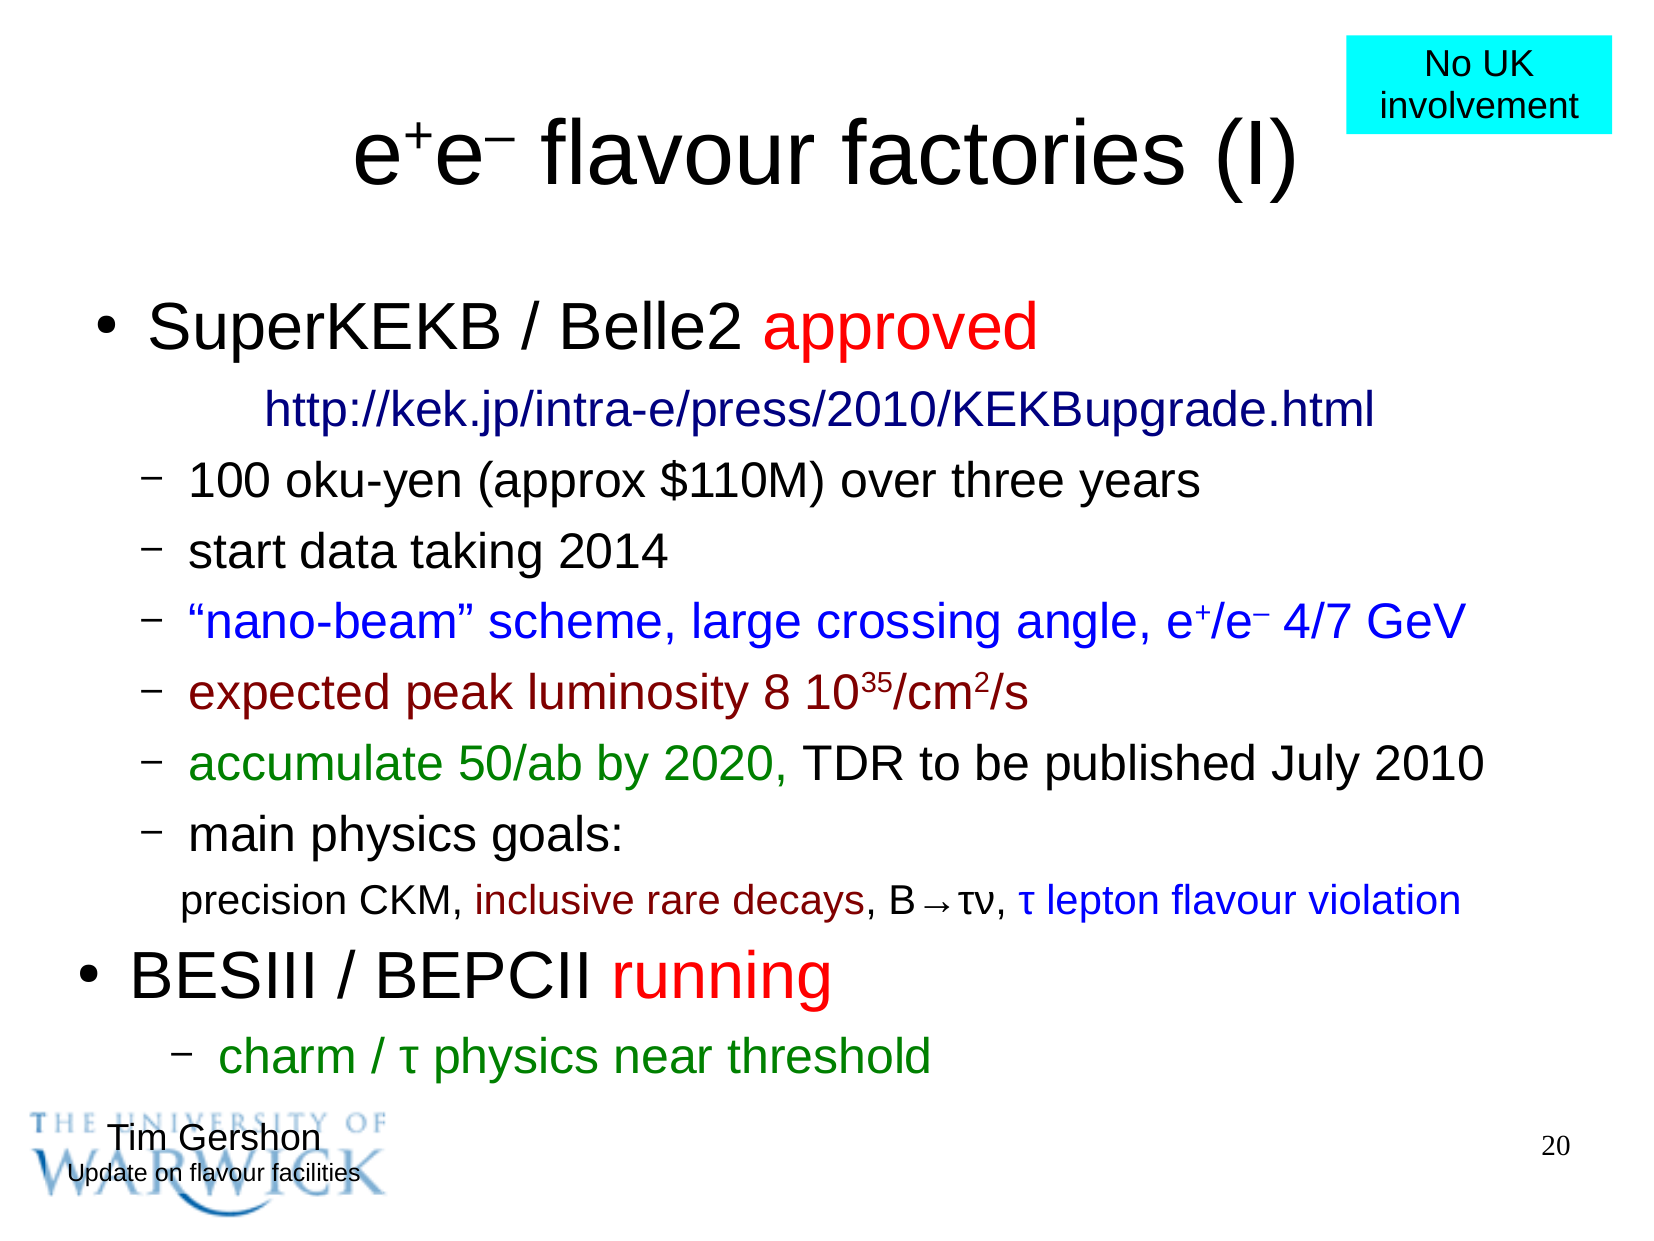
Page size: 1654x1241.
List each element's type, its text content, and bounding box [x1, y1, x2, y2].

text_box Tim Gershon Update on flavour facilities [45, 1108, 383, 1194]
list SuperKEKB / Belle2 approved http://kek.jp/intra-e/press/2010/KEKBupgrade.html 100 oku-yen (approx $110M) over three years start data taking 2014 “nano-beam” scheme, large crossing angle, e+/e– 4/7 GeV expected peak luminosity 8 1035/cm2/s accumulate 50/ab by 2020, TDR to be published July 2010 main physics goals: precision CKM, inclusive rare decays, B→τν, τ lepton flavour violation BESIII / BEPCII running charm / τ physics near threshold [76, 288, 1565, 1162]
picture [19, 1106, 406, 1232]
title e+e– flavour factories (I) [82, 56, 1571, 250]
text_box No UK involvement [1346, 35, 1613, 135]
